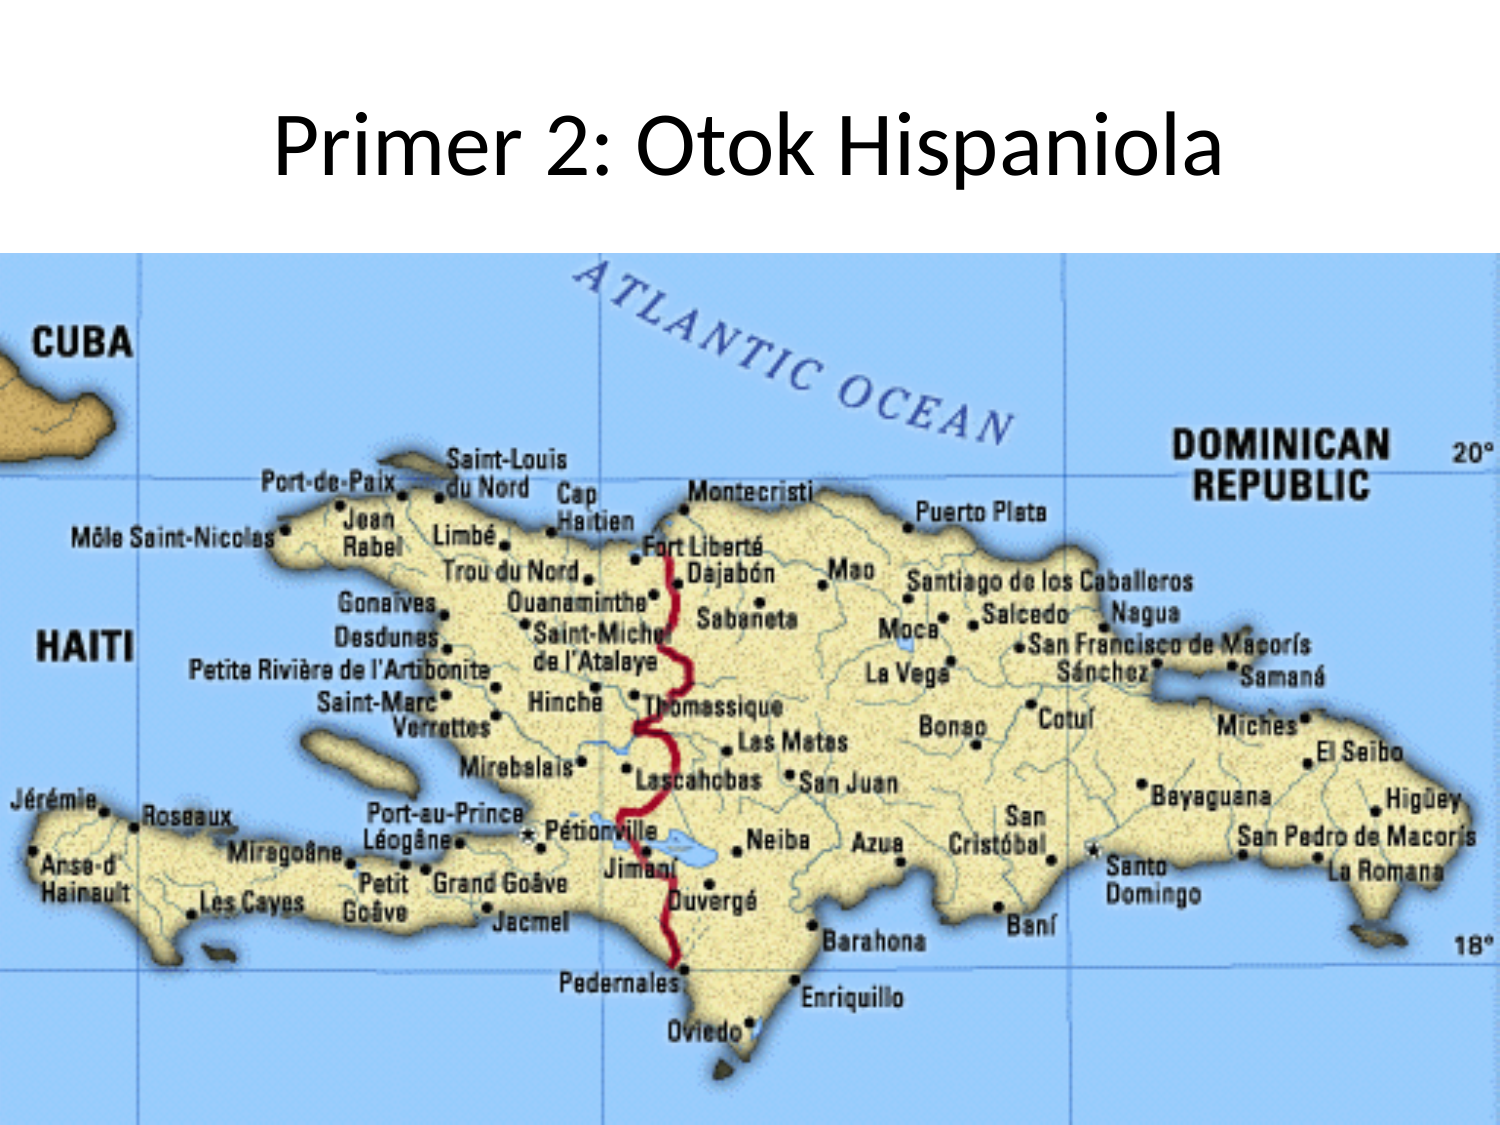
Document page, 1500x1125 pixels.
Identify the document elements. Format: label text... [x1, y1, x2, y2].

title Primer 2: Otok Hispaniola [75, 45, 1425, 233]
picture [0, 253, 1500, 1125]
